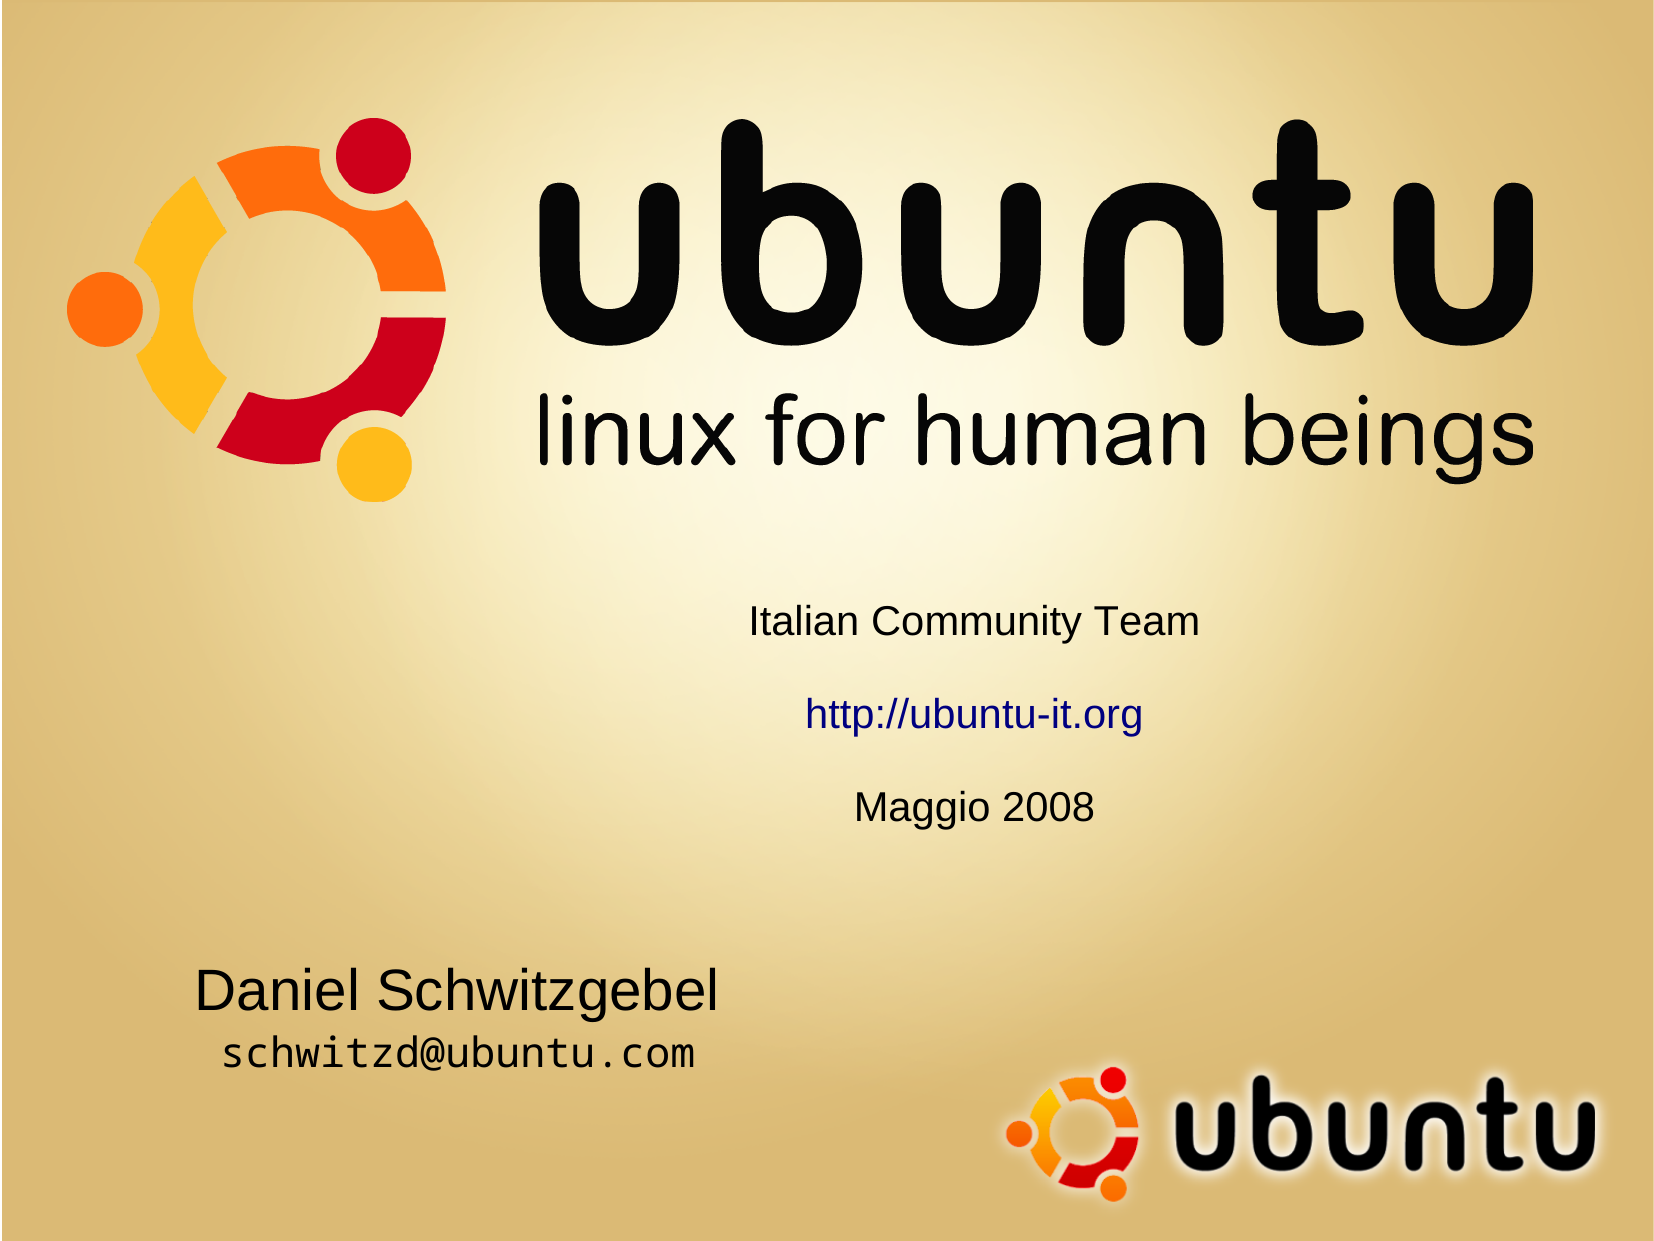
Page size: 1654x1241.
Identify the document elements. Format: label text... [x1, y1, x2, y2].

picture [2, 0, 1654, 1241]
text_box Italian Community Team http://ubuntu-it.org Maggio 2008 [531, 590, 1418, 846]
title Daniel Schwitzgebel schwitzd@ubuntu.com [29, 826, 886, 1211]
